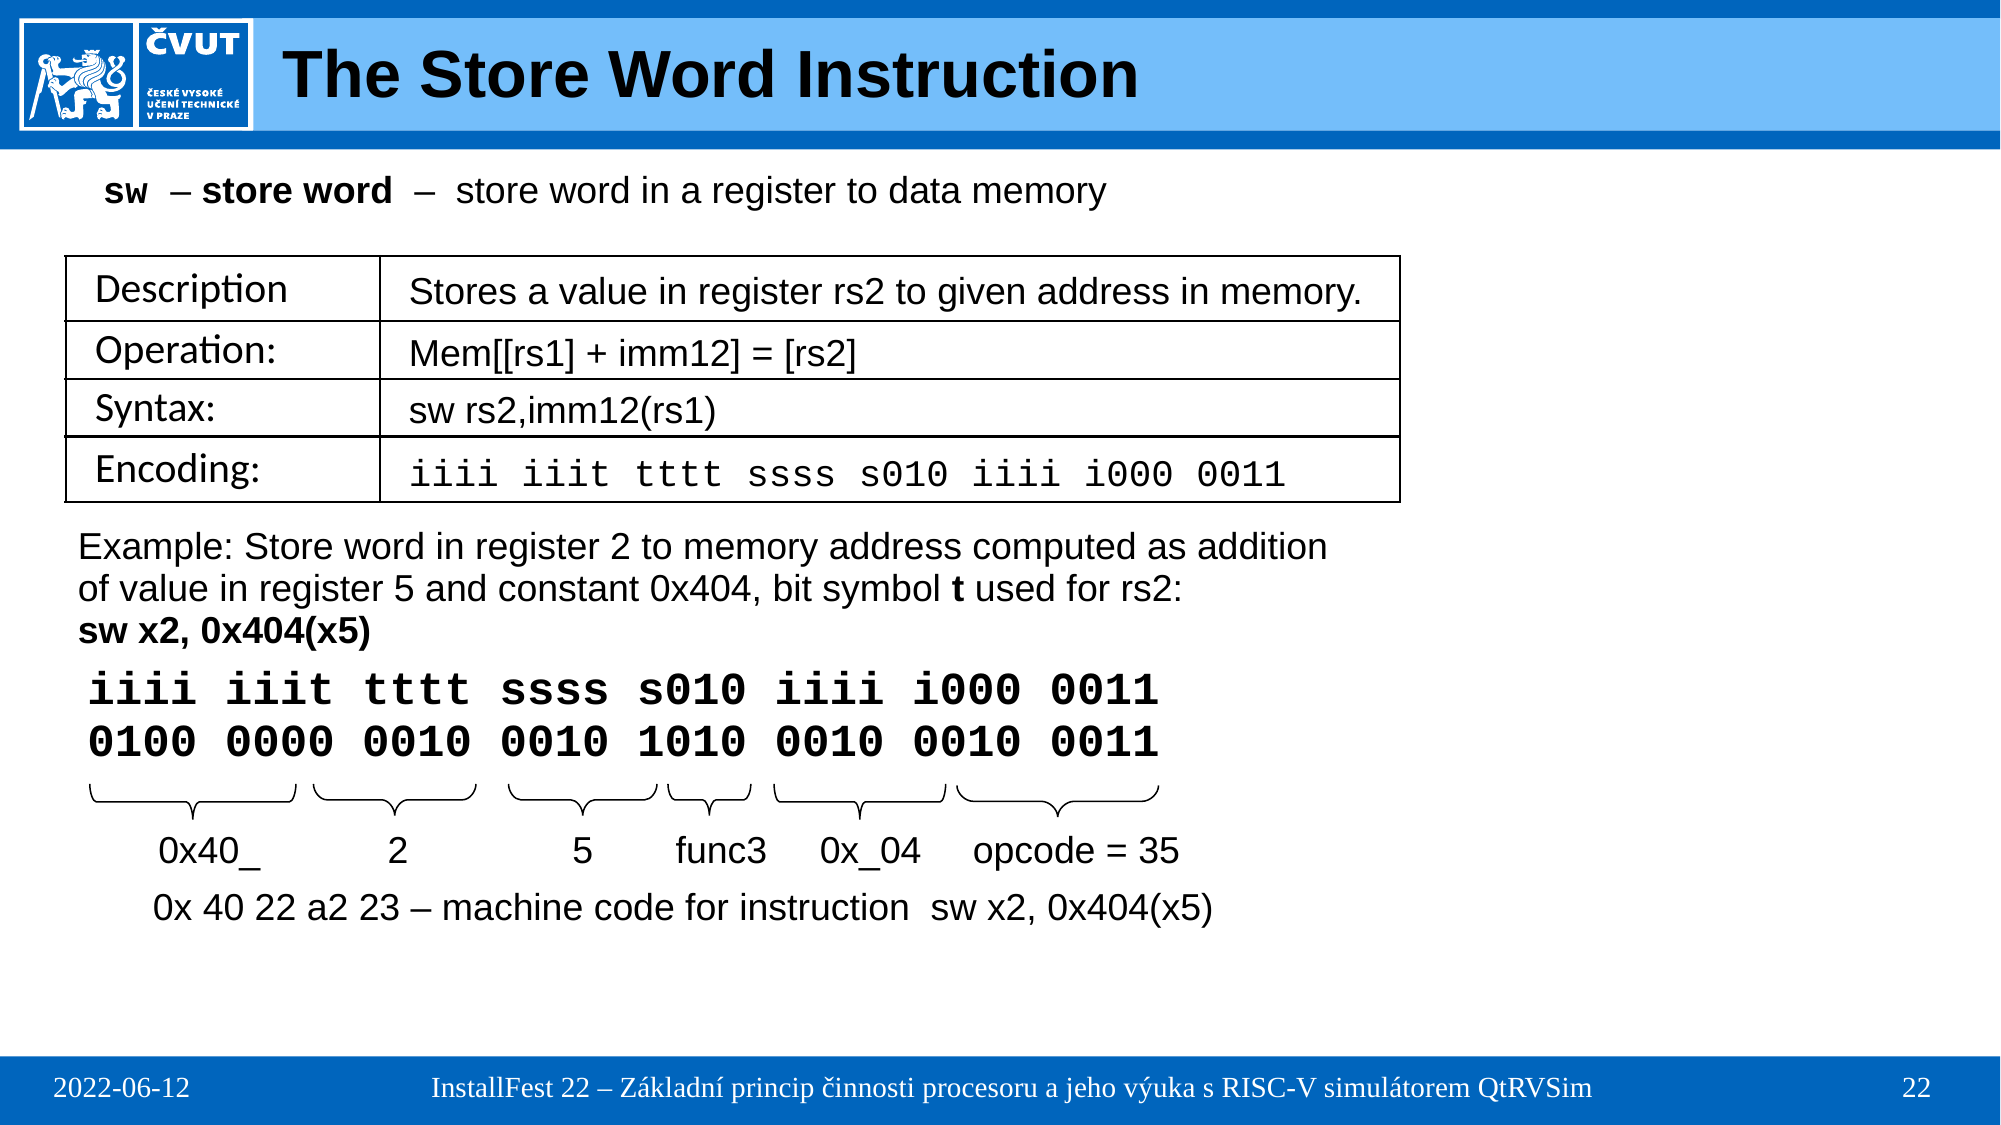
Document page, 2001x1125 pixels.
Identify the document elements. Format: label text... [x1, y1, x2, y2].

table_cell Mem[[rs1] + imm12] = [rs2] [381, 322, 1399, 378]
table_cell Syntax: [67, 380, 379, 435]
table_header Description [67, 257, 379, 320]
text_box 2 [360, 822, 436, 880]
text_box 0x_04 [786, 822, 955, 880]
text_box func3 [646, 822, 786, 880]
text_box iiii iiit tttt ssss s010 iiii i000 0011 0100 0000 0010 0010 1010 0010 0010 0011 [72, 659, 1186, 778]
table_cell Operation: [67, 322, 379, 378]
table_cell iiii iiit tttt ssss s010 iiii i000 0011 [381, 438, 1399, 501]
title The Store Word Instruction [253, 18, 2001, 131]
text_box 0x40_ [125, 822, 294, 880]
text_box sw – store word – store word in a register to data memory [88, 162, 1401, 223]
table_header Stores a value in register rs2 to given address in memory. [381, 257, 1399, 320]
table_cell Encoding: [67, 438, 379, 501]
text_box 0x 40 22 a2 23 – machine code for instruction sw x2, 0x404(x5) [138, 879, 1342, 1021]
table_cell sw rs2,imm12(rs1) [381, 380, 1399, 435]
text_box 5 [545, 822, 621, 880]
text_box Example: Store word in register 2 to memory address computed as addition of value in register 5 and constant 0x404, bit symbol t used for rs2: sw x2, 0x404(x5) [63, 518, 1351, 660]
text_box opcode = 35 [956, 822, 1196, 922]
